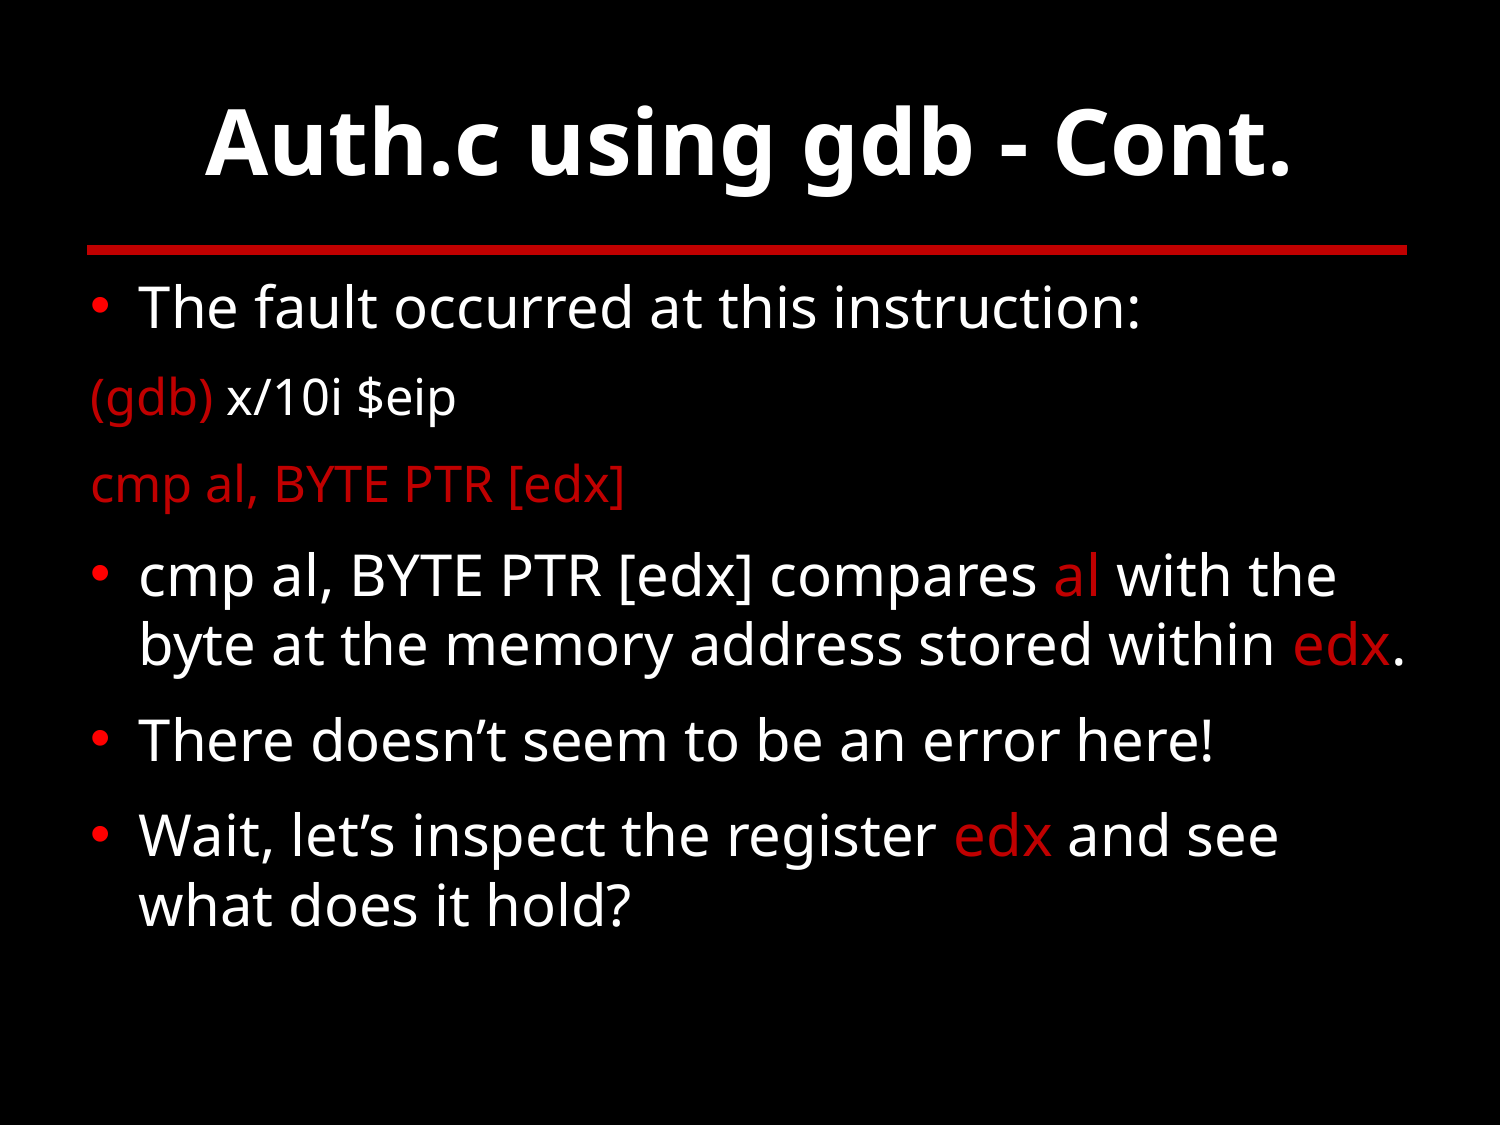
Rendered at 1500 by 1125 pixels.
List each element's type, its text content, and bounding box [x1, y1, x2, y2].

title Auth.c using gdb - Cont. [75, 45, 1425, 233]
list The fault occurred at this instruction: (gdb) x/10i $eip cmp al, BYTE PTR [edx] cmp al, BYTE PTR [edx] compares al with the byte at the memory address stored within edx. There doesn’t seem to be an error here! Wait, let’s inspect the register edx and see what does it hold? [75, 262, 1425, 1005]
